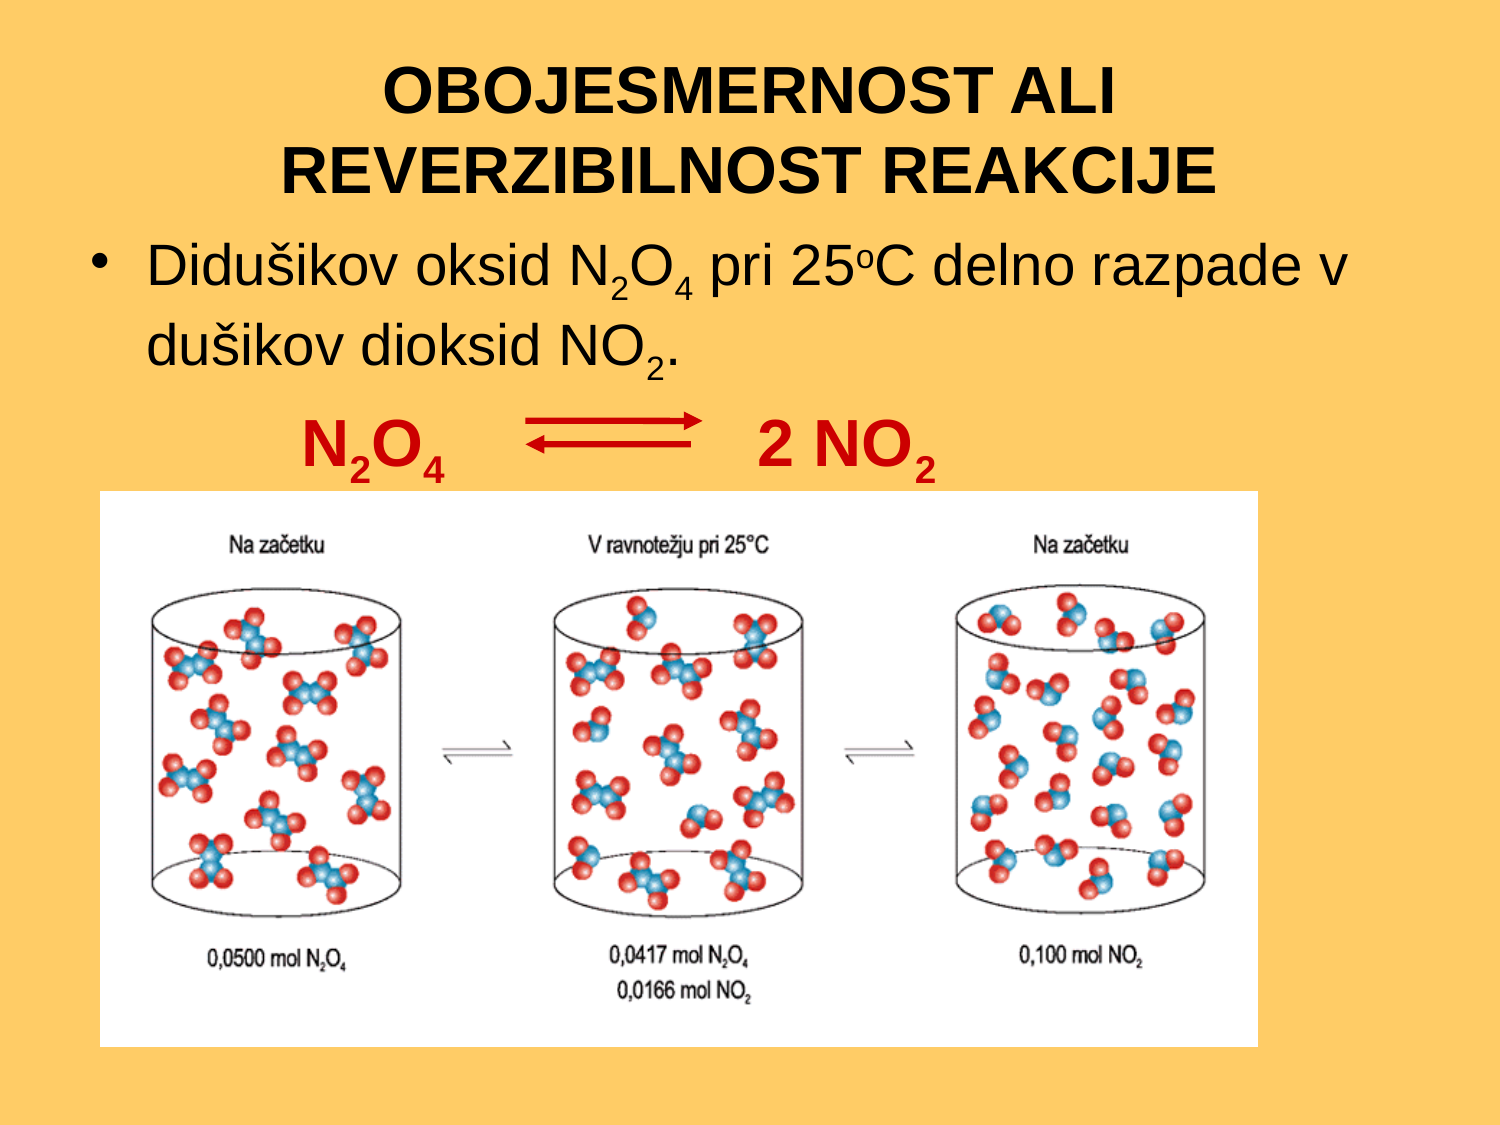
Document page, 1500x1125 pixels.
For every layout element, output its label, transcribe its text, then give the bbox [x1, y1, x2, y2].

title OBOJESMERNOST ALI REVERZIBILNOST REAKCIJE [75, 45, 1425, 208]
list Didušikov oksid N2O4 pri 25oC delno razpade v dušikov dioksid NO2. N2O4 2 NO2 [75, 220, 1425, 1059]
picture [100, 491, 1258, 1047]
